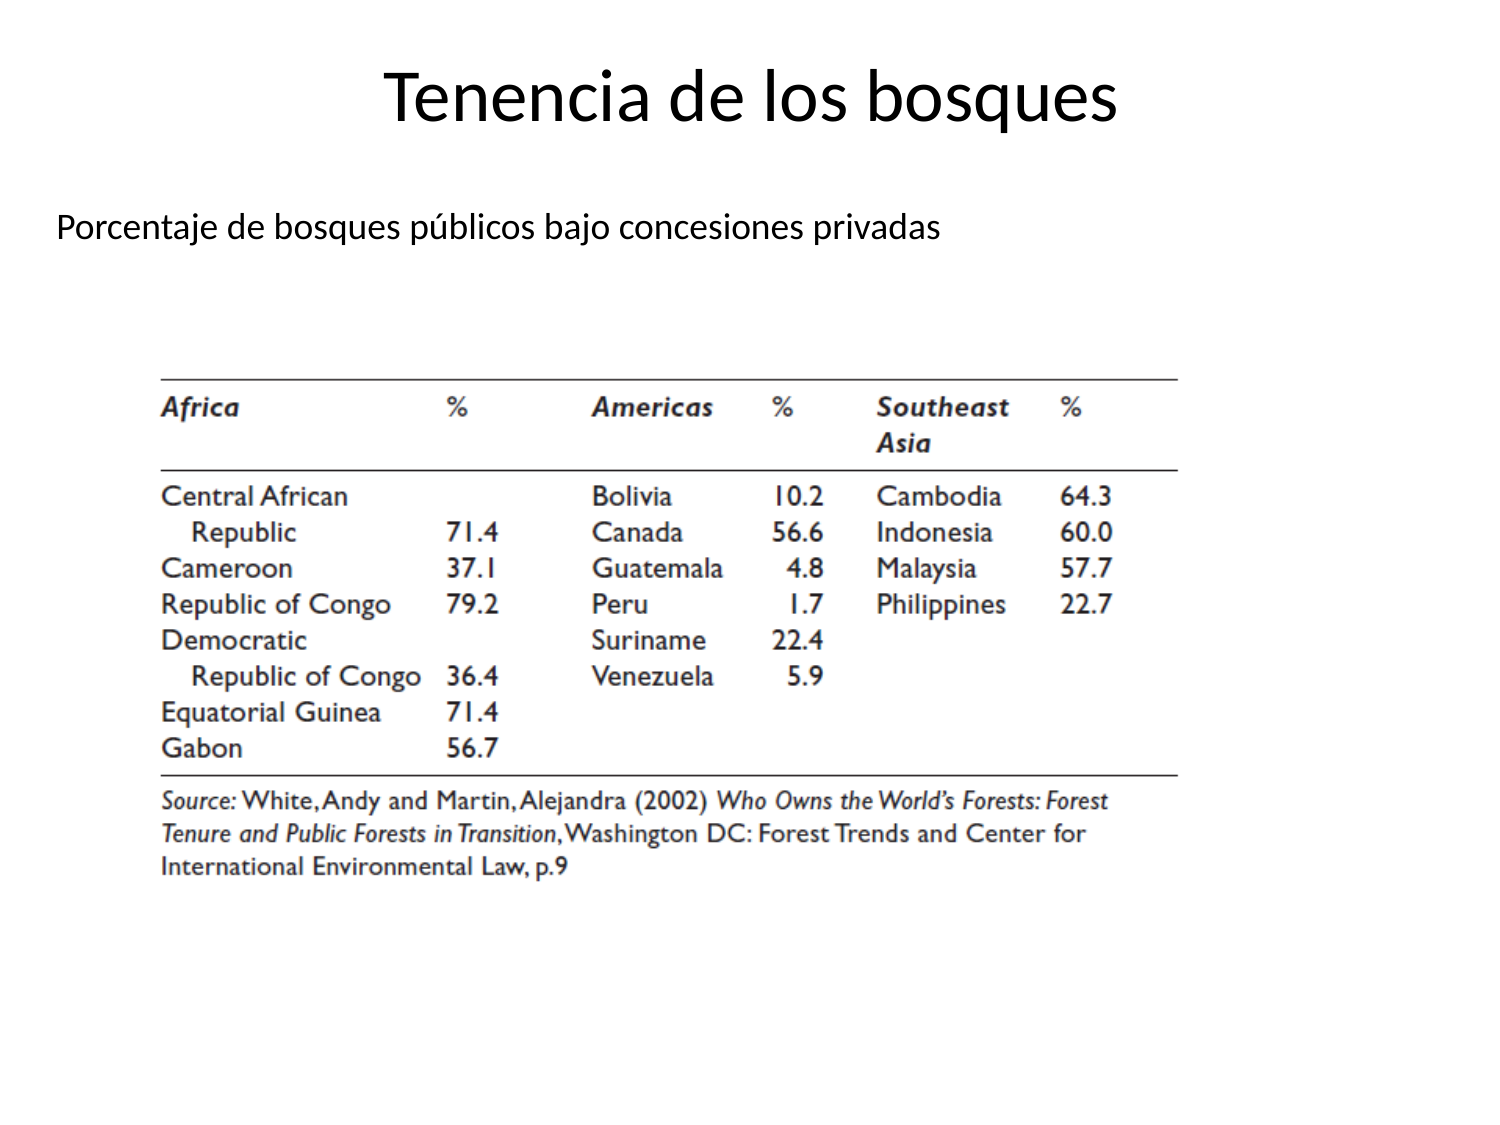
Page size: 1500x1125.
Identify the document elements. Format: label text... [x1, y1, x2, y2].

picture [147, 373, 1186, 894]
title Tenencia de los bosques [76, 0, 1427, 185]
text_box Porcentaje de bosques públicos bajo concesiones privadas [41, 194, 975, 256]
